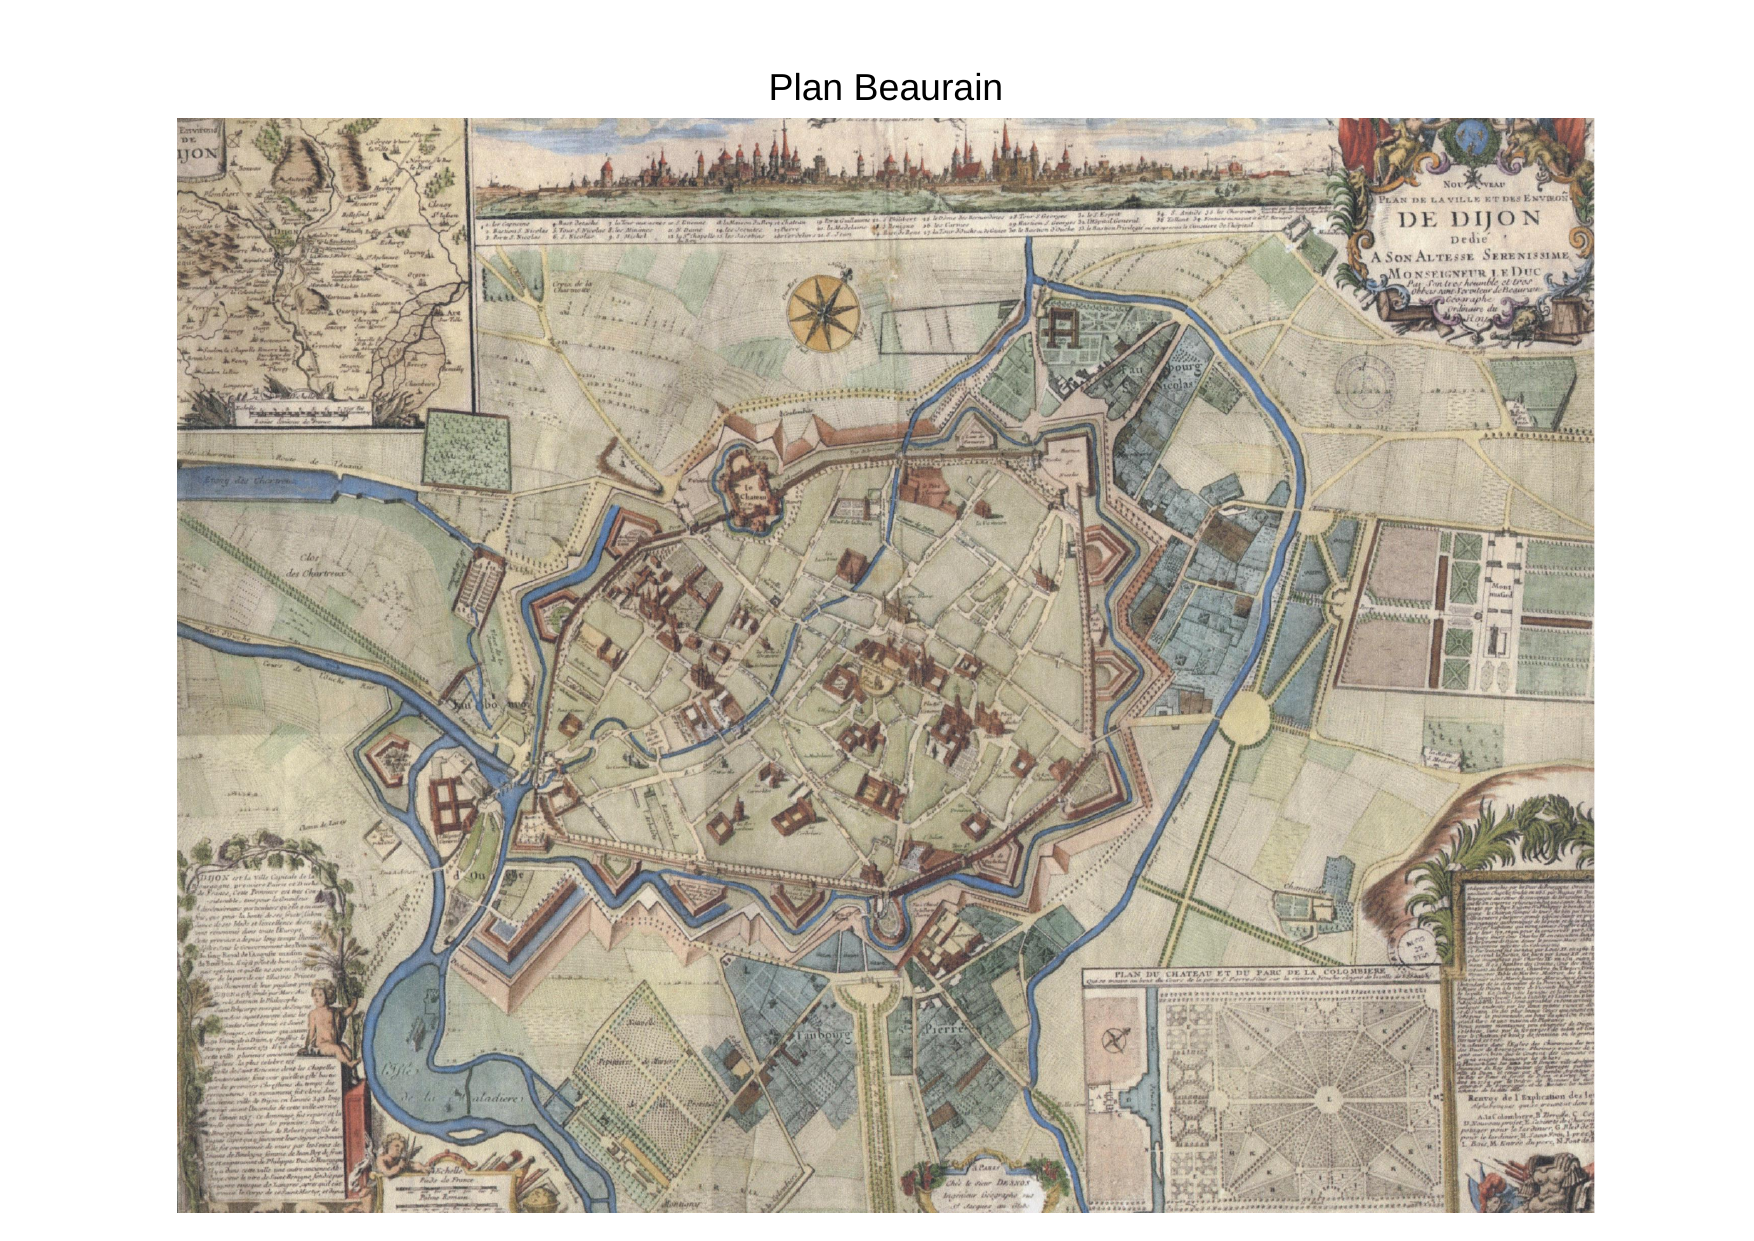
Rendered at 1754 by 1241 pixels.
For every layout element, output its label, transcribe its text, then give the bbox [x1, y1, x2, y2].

picture [177, 118, 1595, 1213]
text_box Plan Beaurain [590, 59, 1182, 116]
